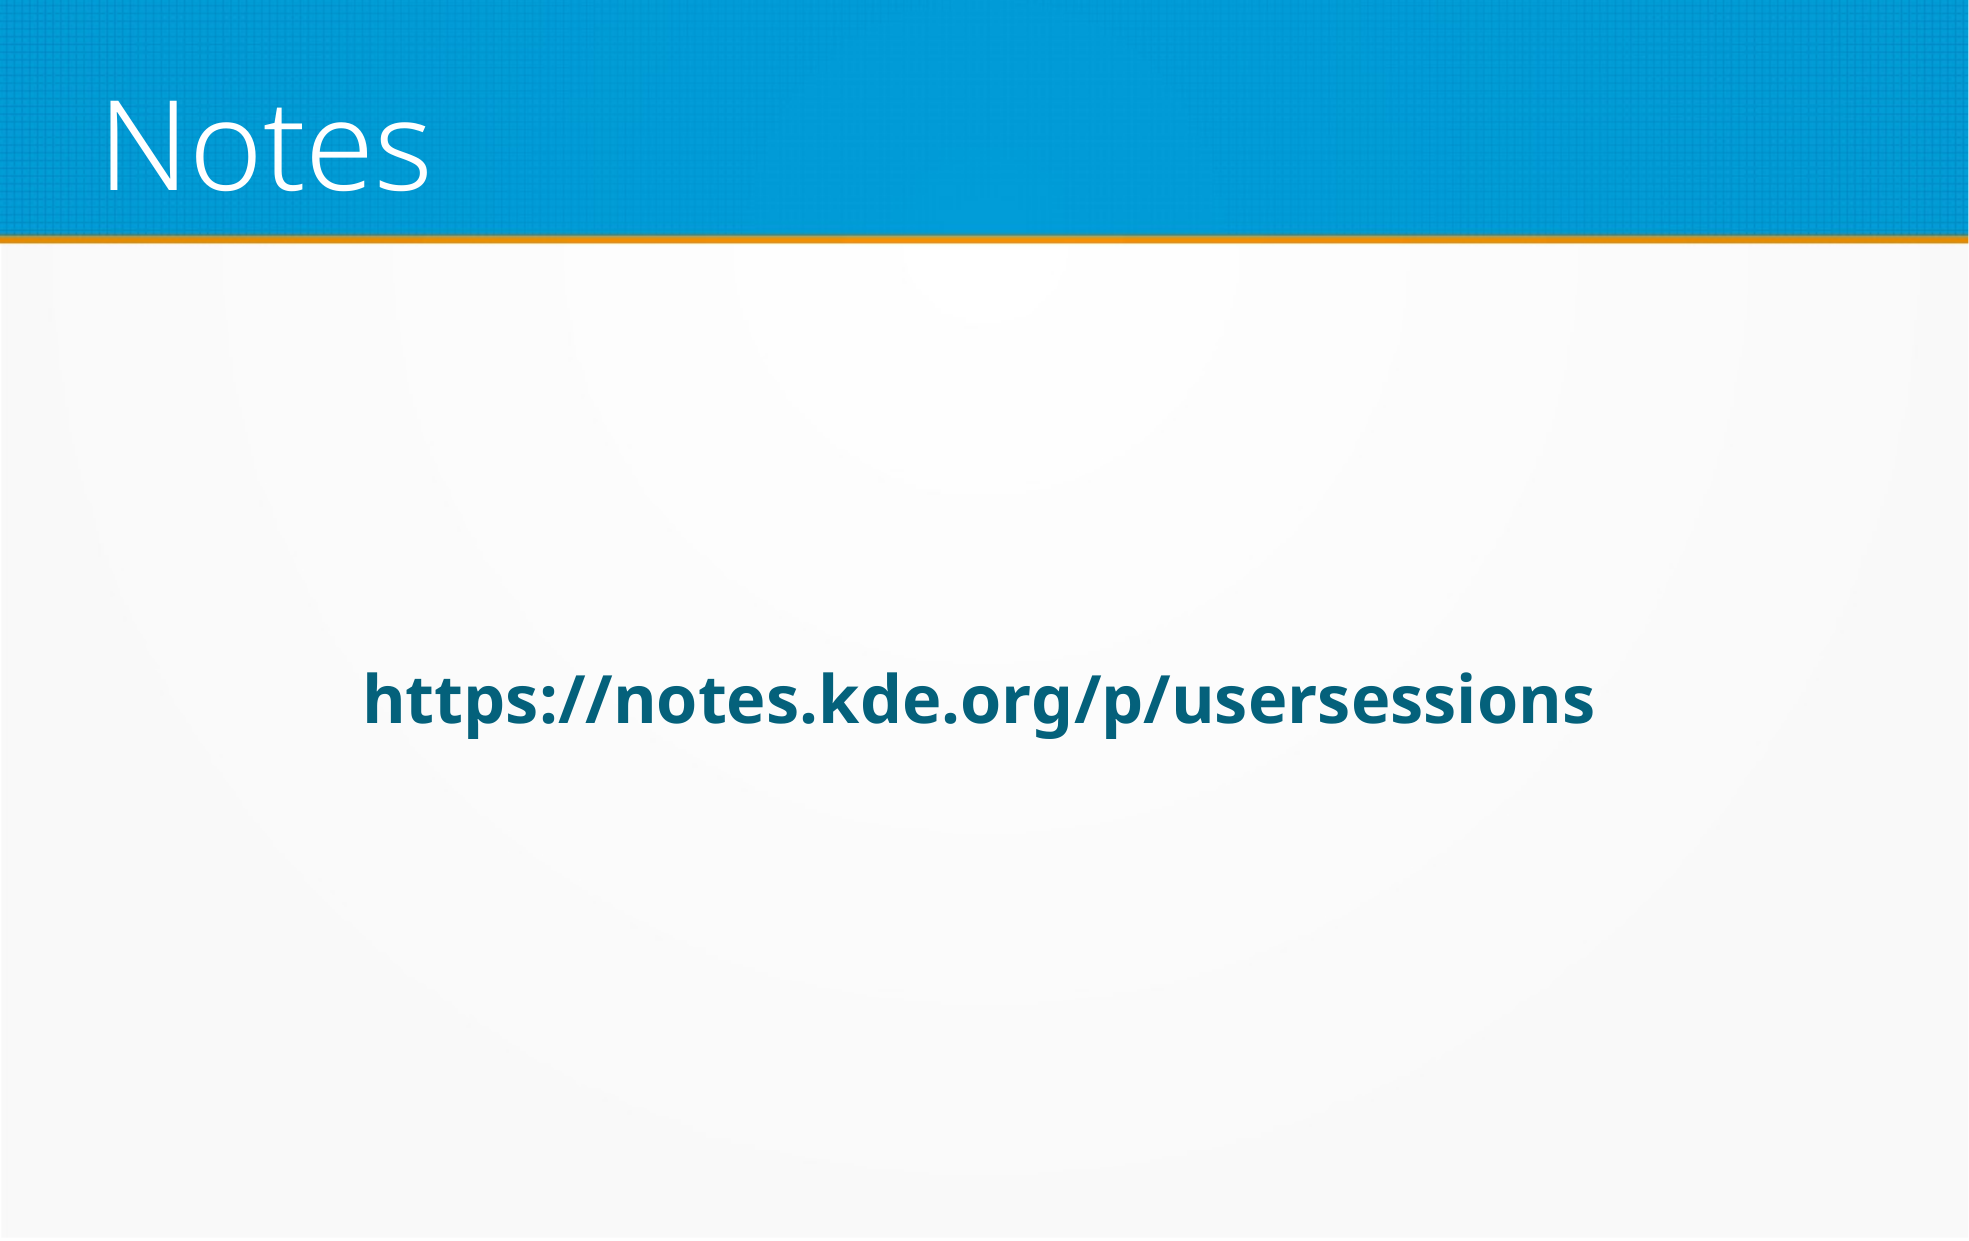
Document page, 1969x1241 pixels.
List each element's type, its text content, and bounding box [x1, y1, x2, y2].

subtitle https://notes.kde.org/p/usersessions [98, 315, 1861, 1081]
title Notes [98, 19, 1870, 227]
picture [0, 233, 1969, 1241]
